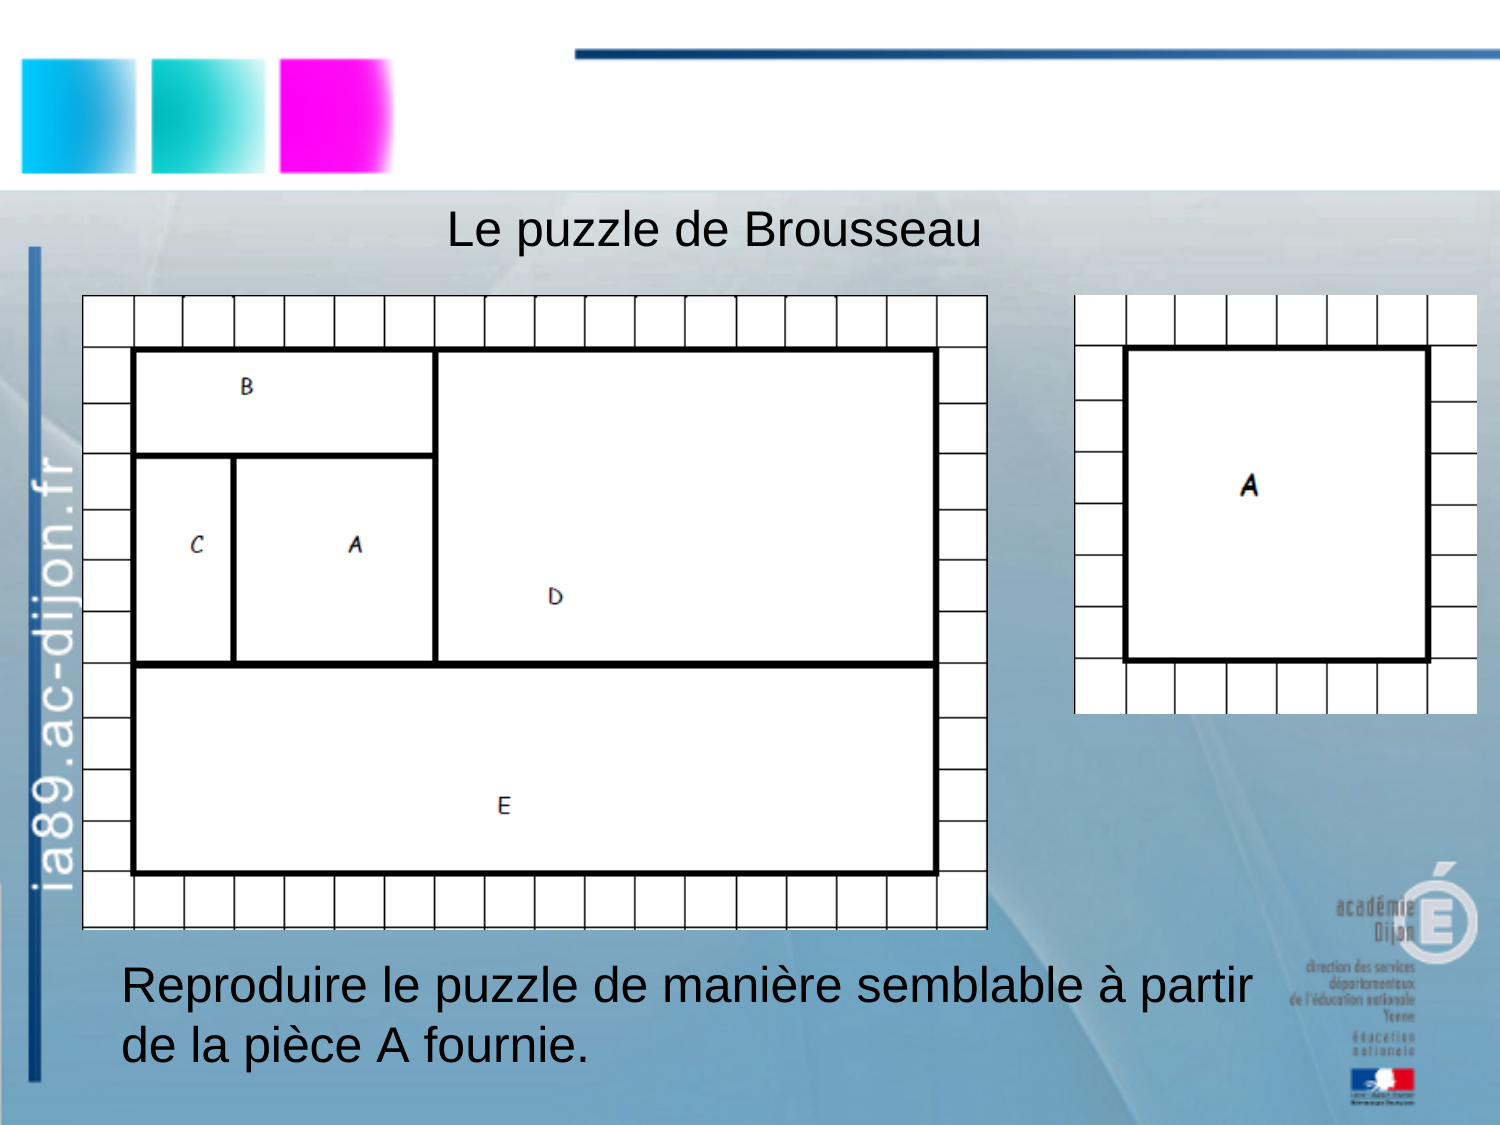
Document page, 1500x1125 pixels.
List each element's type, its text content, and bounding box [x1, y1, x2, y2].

text_box Le puzzle de Brousseau [248, 188, 1182, 264]
picture [0, 0, 1500, 1125]
text_box Reproduire le puzzle de manière semblable à partir de la pièce A fournie. [106, 944, 1276, 1080]
